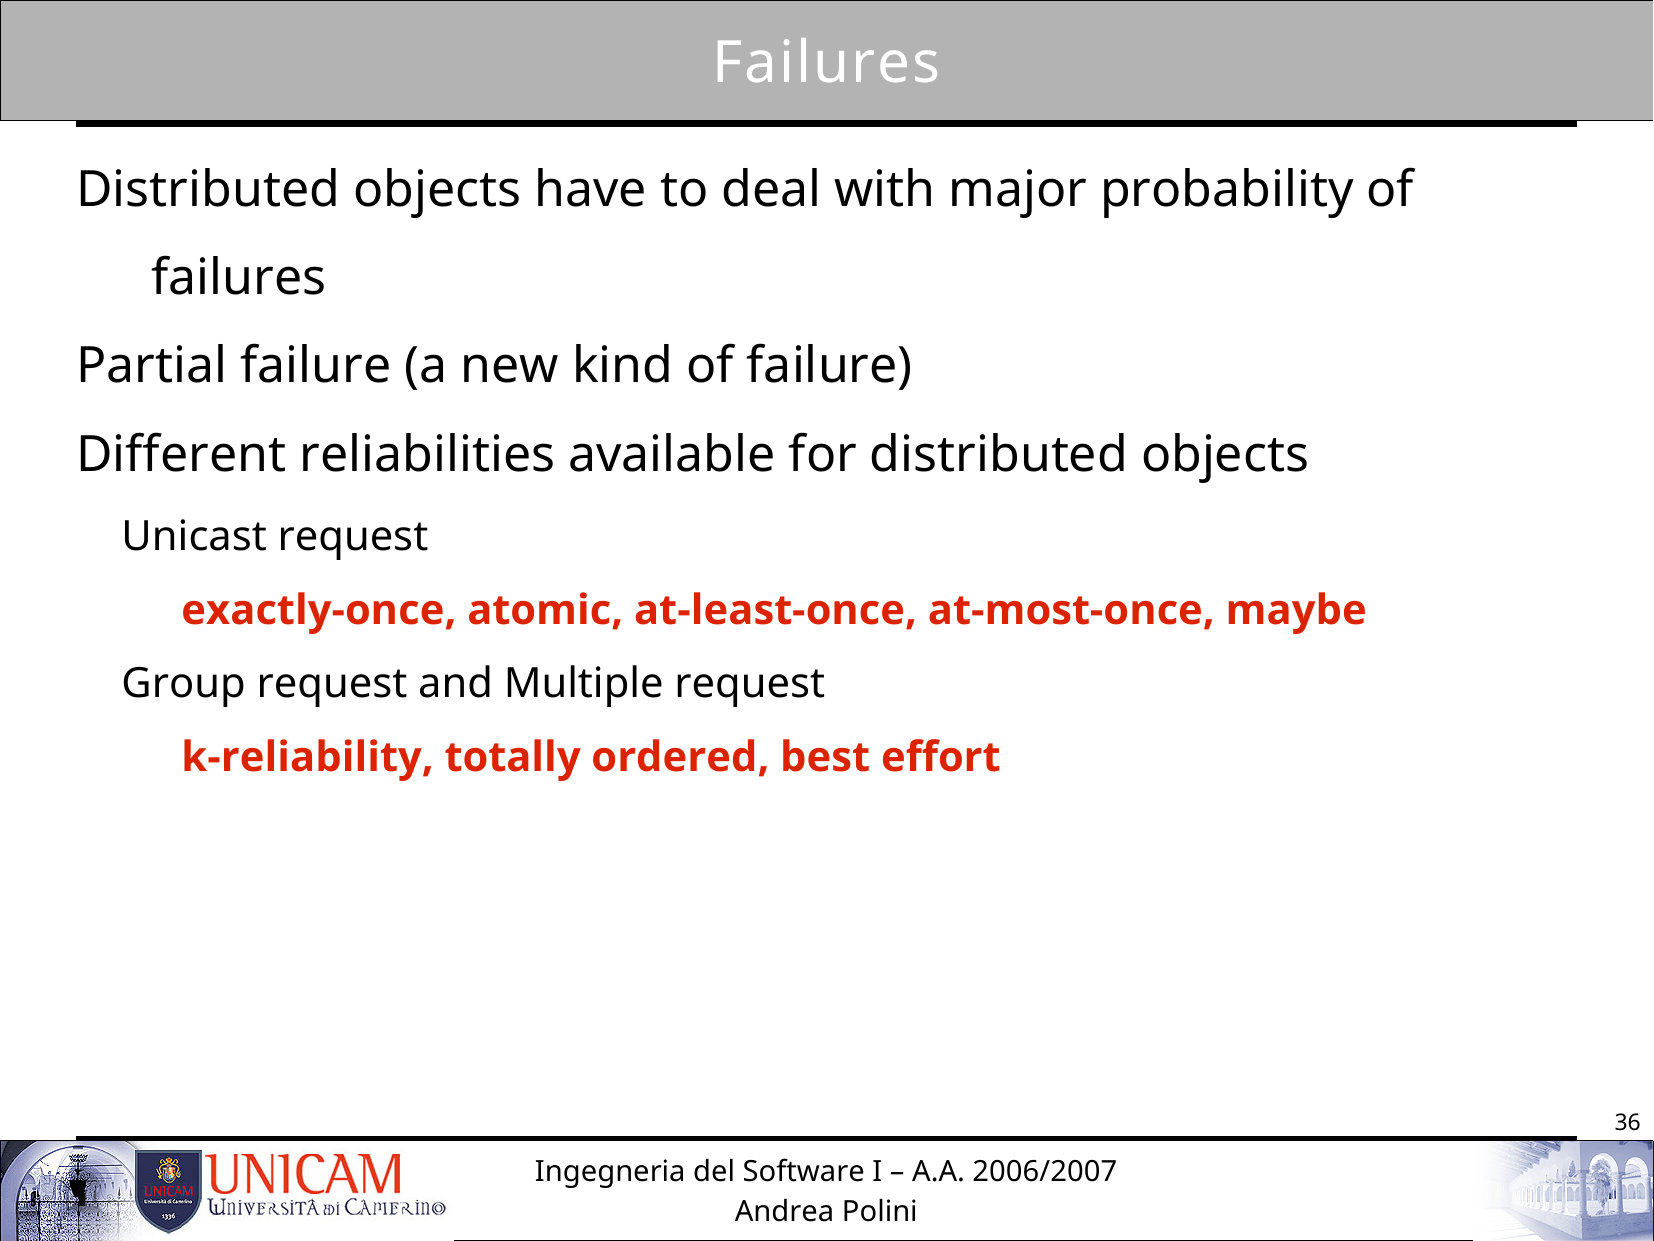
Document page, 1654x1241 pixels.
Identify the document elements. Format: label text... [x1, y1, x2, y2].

list Distributed objects have to deal with major probability of failures Partial failure (a new kind of failure) Different reliabilities available for distributed objects Unicast request exactly-once, atomic, at-least-once, at-most-once, maybe Group request and Multiple request k-reliability, totally ordered, best effort [76, 152, 1577, 742]
title Failures [0, 0, 1653, 121]
picture [0, 1141, 454, 1241]
picture [1473, 1141, 1654, 1241]
